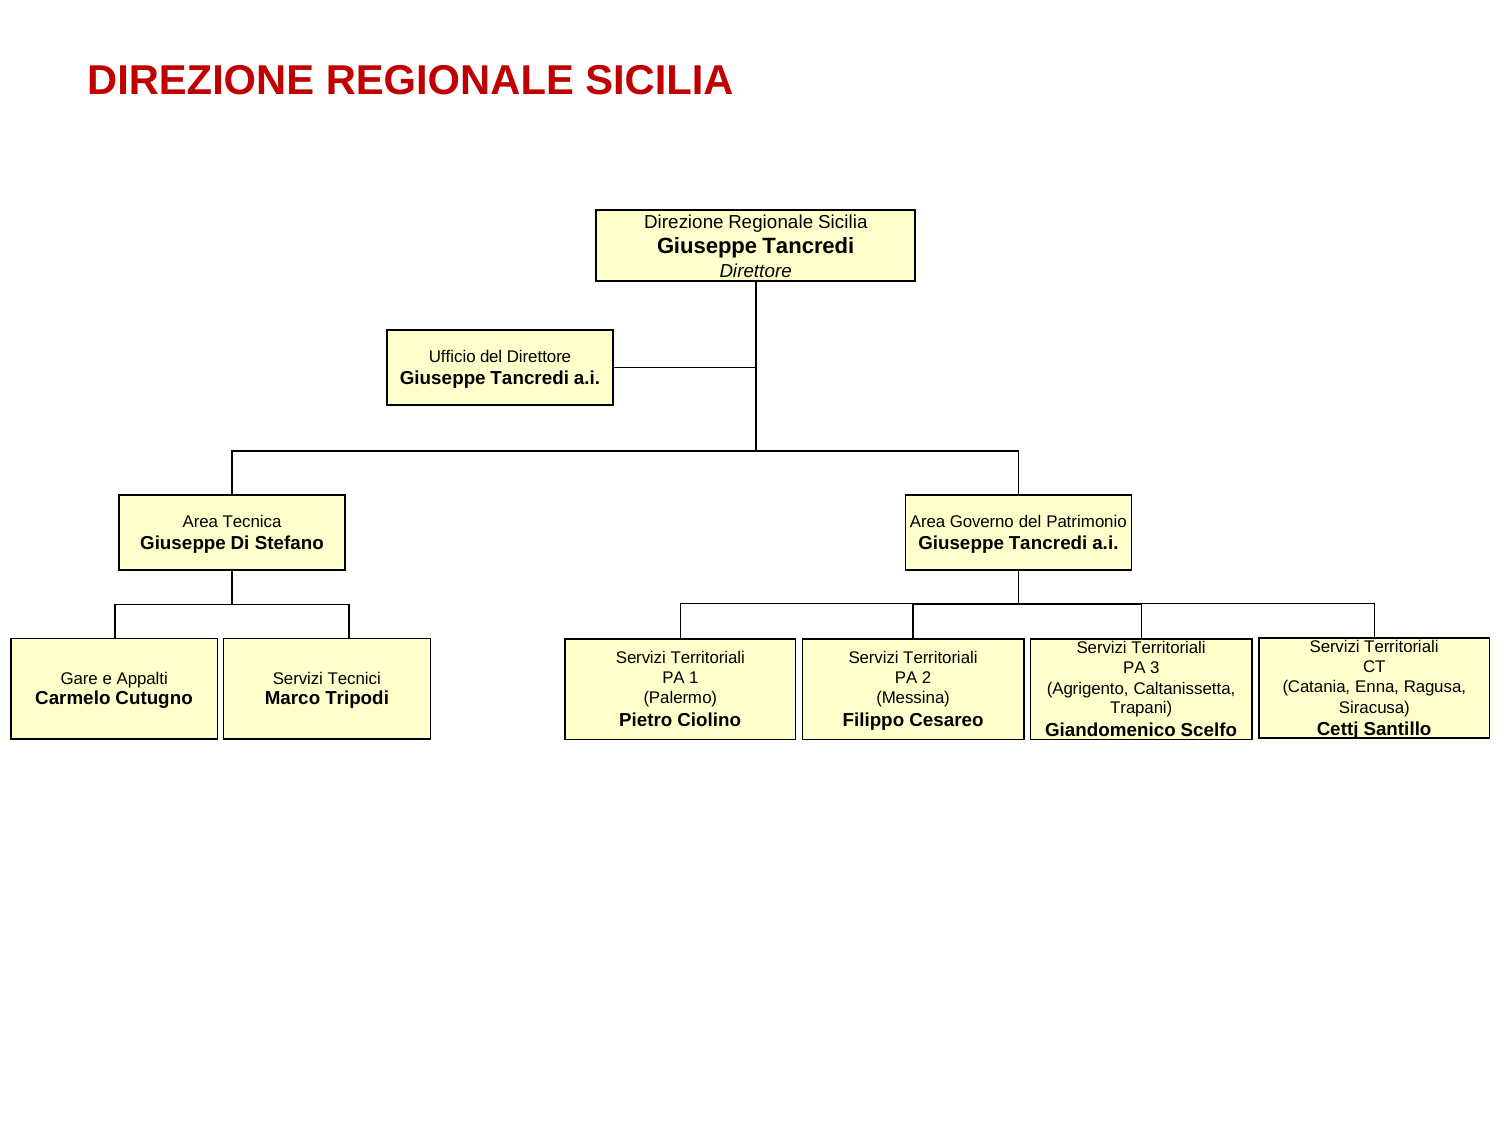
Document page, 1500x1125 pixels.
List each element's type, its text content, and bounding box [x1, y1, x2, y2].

picture [9, 204, 1491, 752]
text_box DIREZIONE REGIONALE SICILIA [72, 45, 1462, 128]
